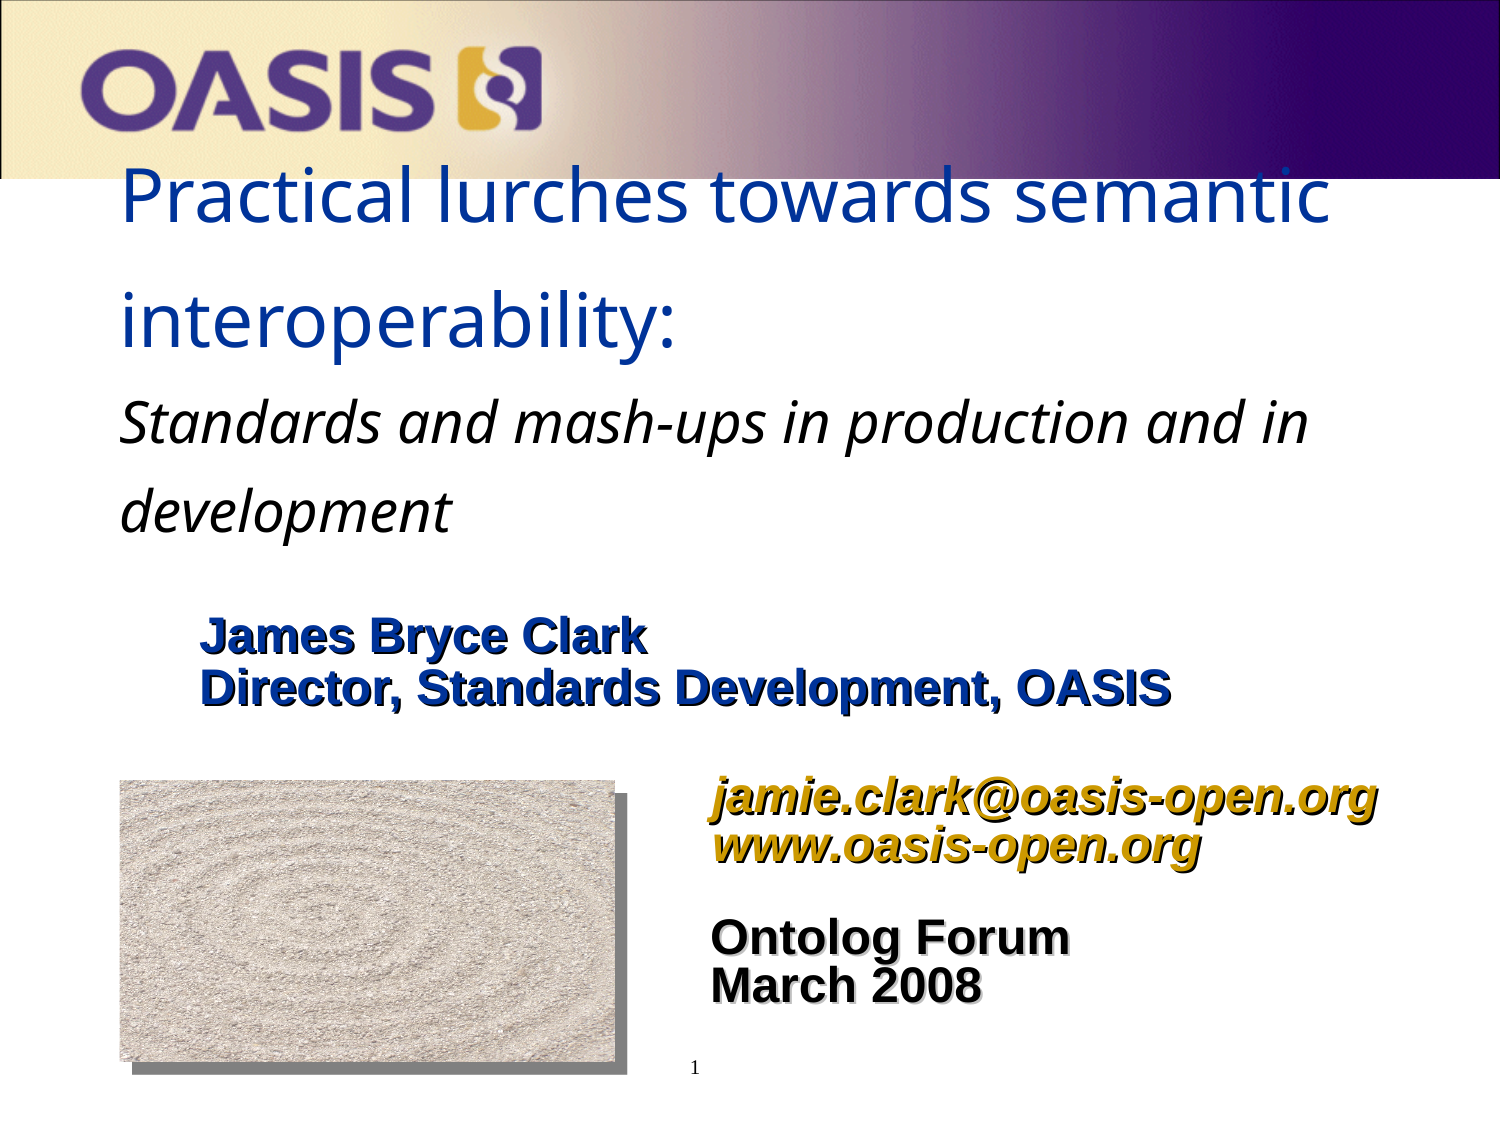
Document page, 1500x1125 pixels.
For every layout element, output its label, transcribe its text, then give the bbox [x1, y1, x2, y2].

picture [0, 0, 1500, 1125]
subtitle James Bryce Clark Director, Standards Development, OASIS [109, 603, 1308, 756]
text_box jamie.clark@oasis-open.org www.oasis-open.org [697, 771, 1436, 878]
text_box Ontolog Forum March 2008 [695, 913, 1429, 1054]
title Practical lurches towards semantic interoperability: Standards and mash-ups in production and in development [104, 170, 1393, 557]
